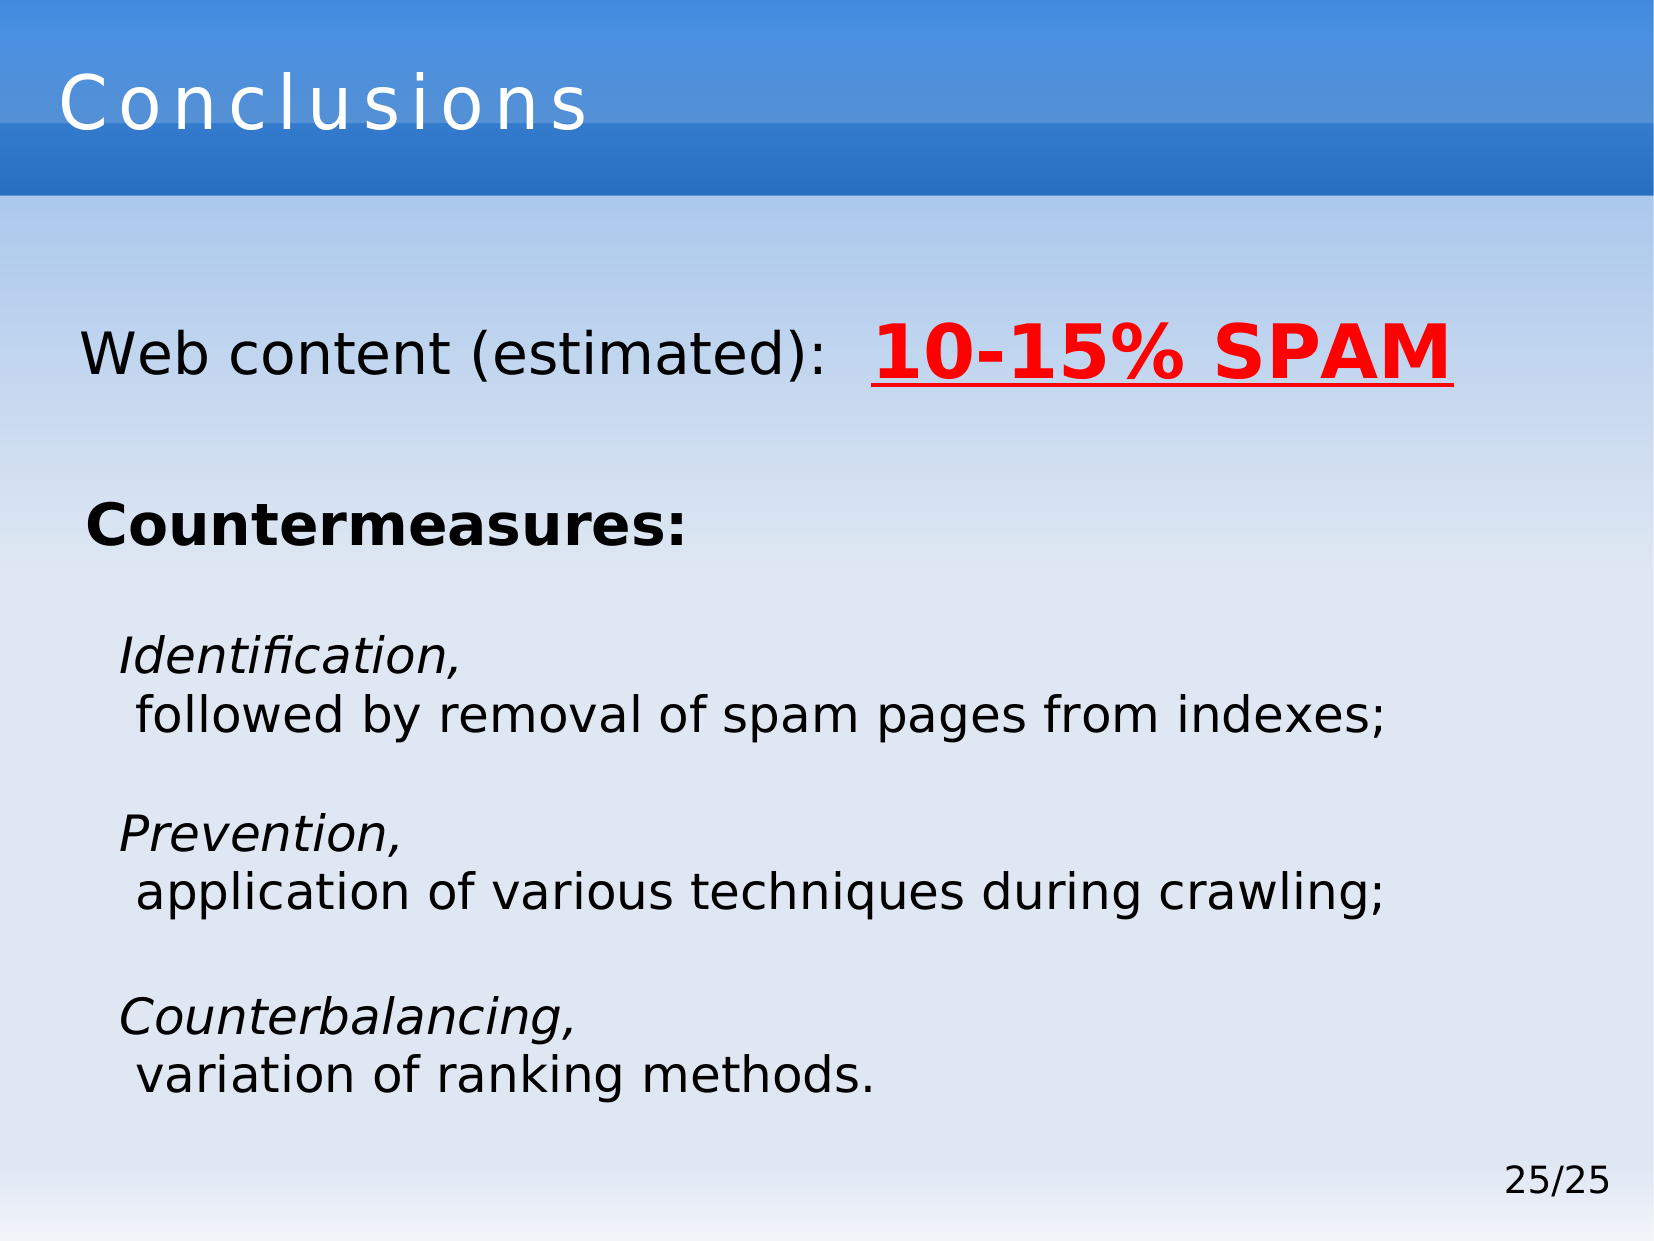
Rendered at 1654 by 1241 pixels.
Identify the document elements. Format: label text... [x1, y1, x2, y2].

text_box Prevention, application of various techniques during crawling; [88, 797, 1506, 929]
text_box 25/25 [1455, 1151, 1627, 1210]
title Conclusions [59, 36, 1270, 171]
text_box Web content (estimated): [64, 312, 856, 396]
text_box Counterbalancing, variation of ranking methods. [88, 980, 1506, 1112]
text_box 10-15% SPAM [856, 301, 1536, 404]
text_box Countermeasures: [70, 484, 898, 567]
picture [0, 0, 1654, 1241]
text_box Identification, followed by removal of spam pages from indexes; [88, 620, 1506, 752]
